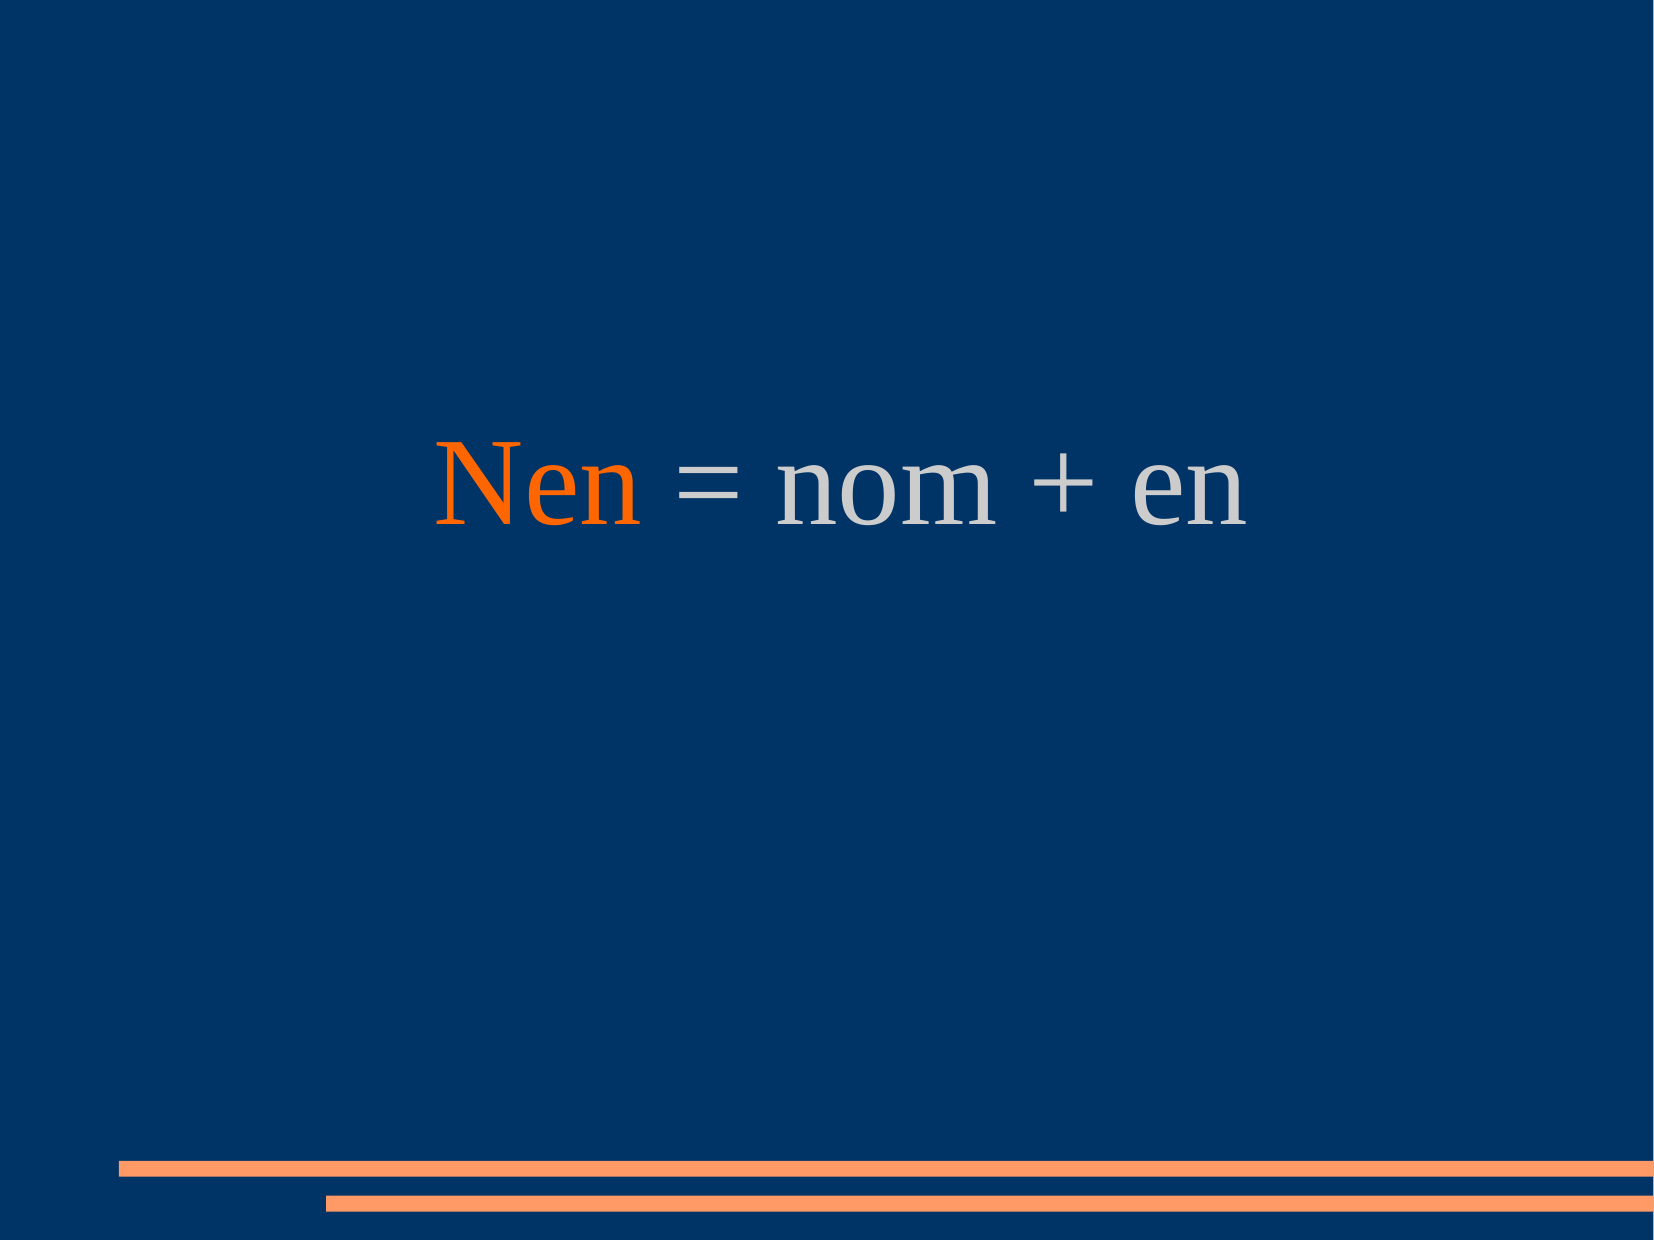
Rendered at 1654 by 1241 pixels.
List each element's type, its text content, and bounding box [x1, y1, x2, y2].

subtitle Nen = nom + en [121, 123, 1561, 934]
